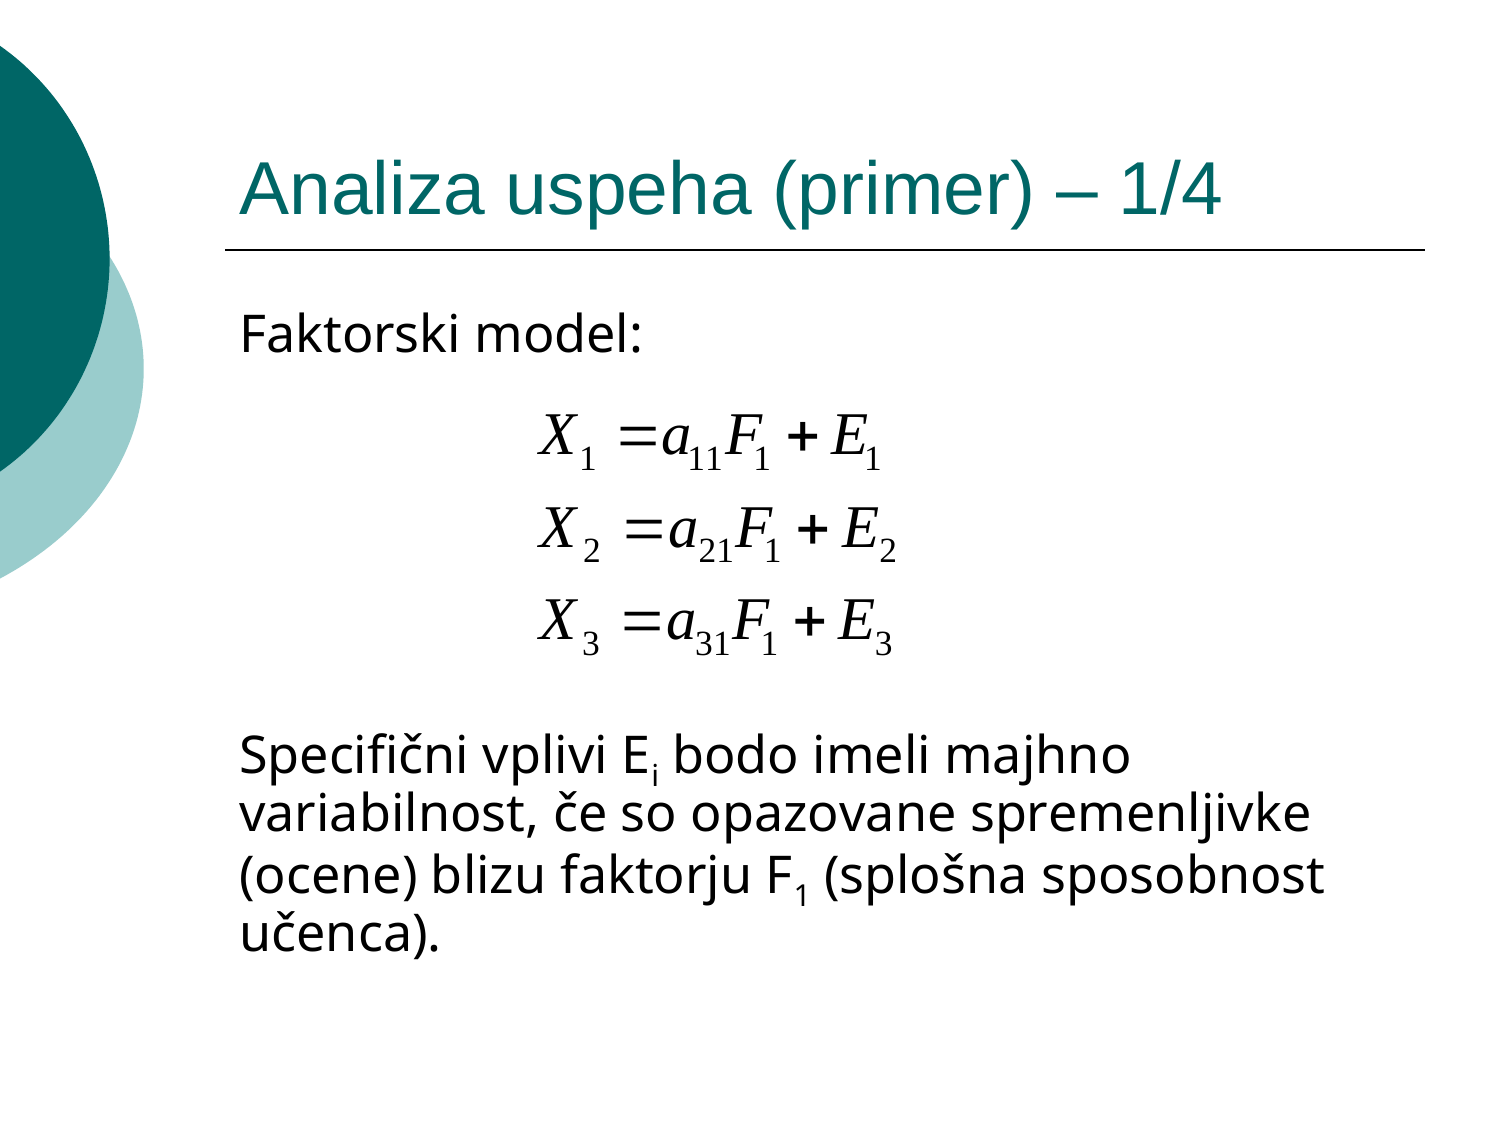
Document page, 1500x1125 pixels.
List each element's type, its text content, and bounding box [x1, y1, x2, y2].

chart [525, 395, 916, 669]
list Faktorski model: Specifični vplivi Ei bodo imeli majhno variabilnost, če so opazovane spremenljivke (ocene) blizu faktorju F1 (splošna sposobnost učenca). [224, 299, 1388, 1054]
title Analiza uspeha (primer) – 1/4 [224, 49, 1425, 237]
